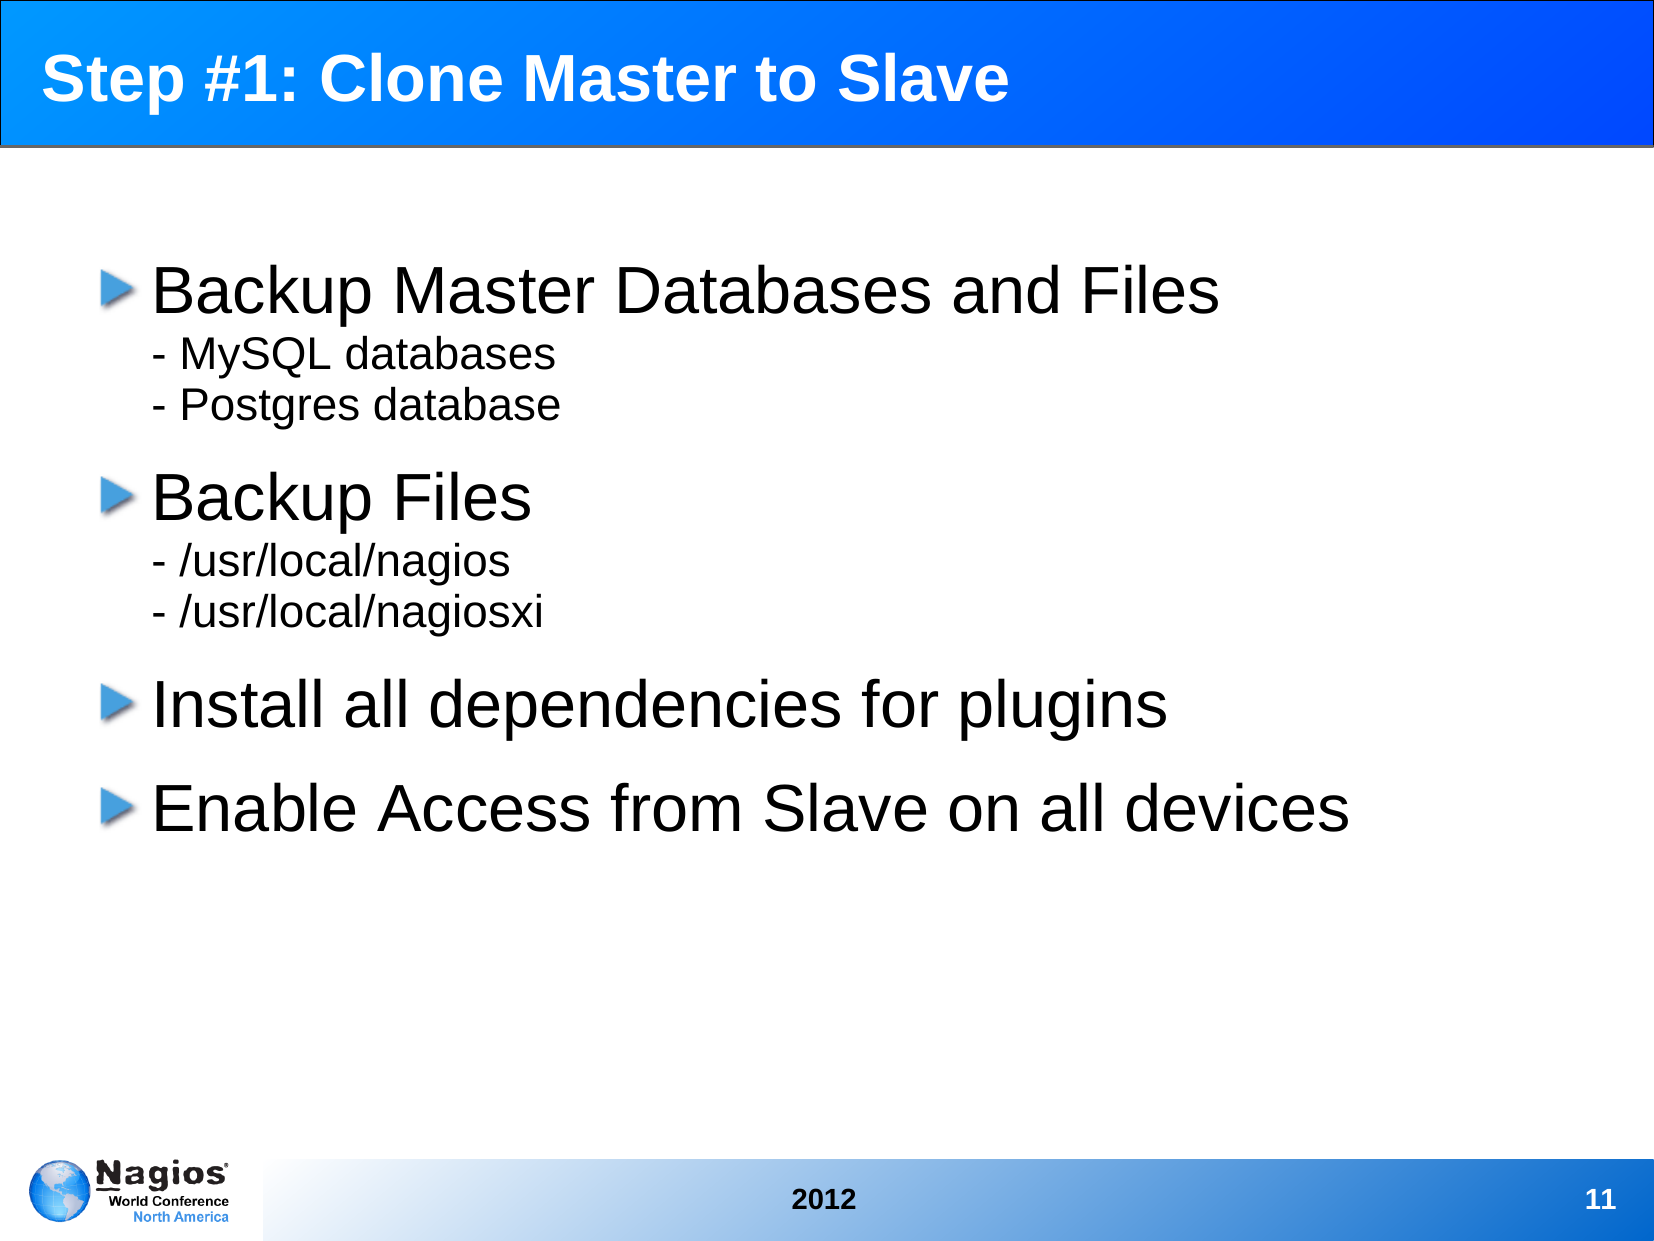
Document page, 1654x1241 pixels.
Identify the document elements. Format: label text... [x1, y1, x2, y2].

picture [29, 1159, 229, 1235]
title Step #1: Clone Master to Slave [41, 36, 1248, 120]
list Backup Master Databases and Files - MySQL databases - Postgres database Backup Files - /usr/local/nagios - /usr/local/nagiosxi Install all dependencies for plugins Enable Access from Slave on all devices [80, 253, 1569, 1058]
